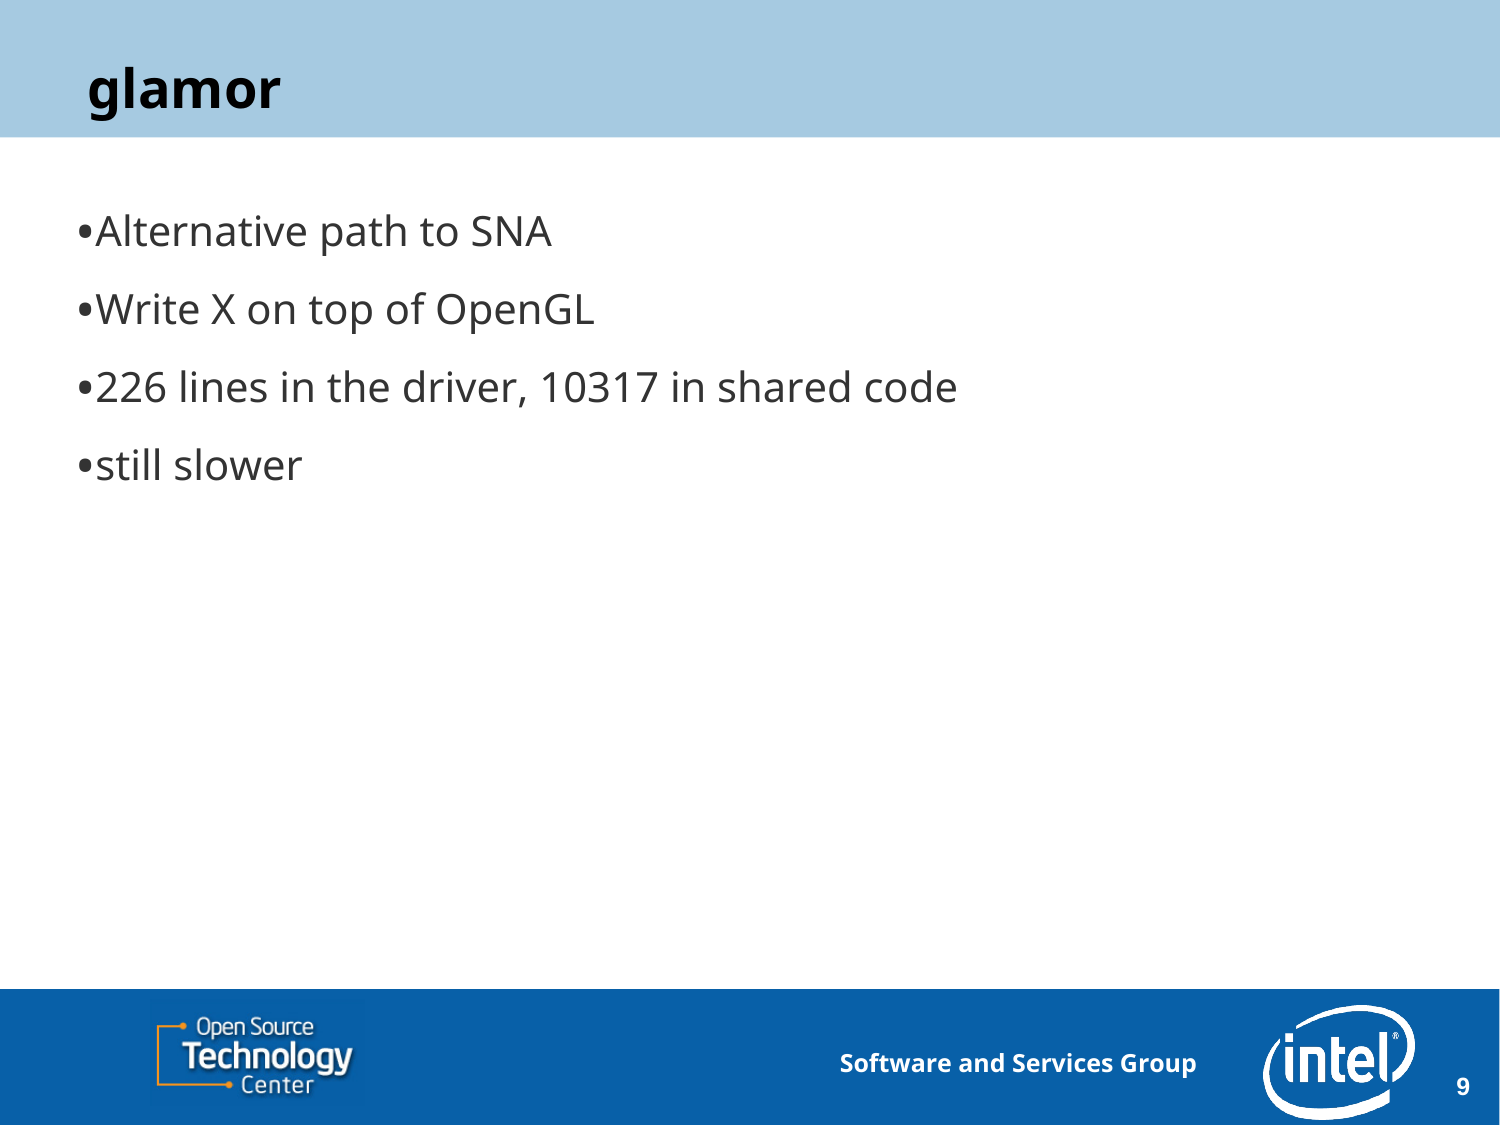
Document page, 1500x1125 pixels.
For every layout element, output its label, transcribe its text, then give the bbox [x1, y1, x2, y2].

picture [1263, 1005, 1415, 1120]
title glamor [87, 37, 1446, 138]
picture [150, 999, 365, 1106]
list Alternative path to SNA Write X on top of OpenGL 226 lines in the driver, 10317 in shared code still slower [74, 202, 1425, 945]
